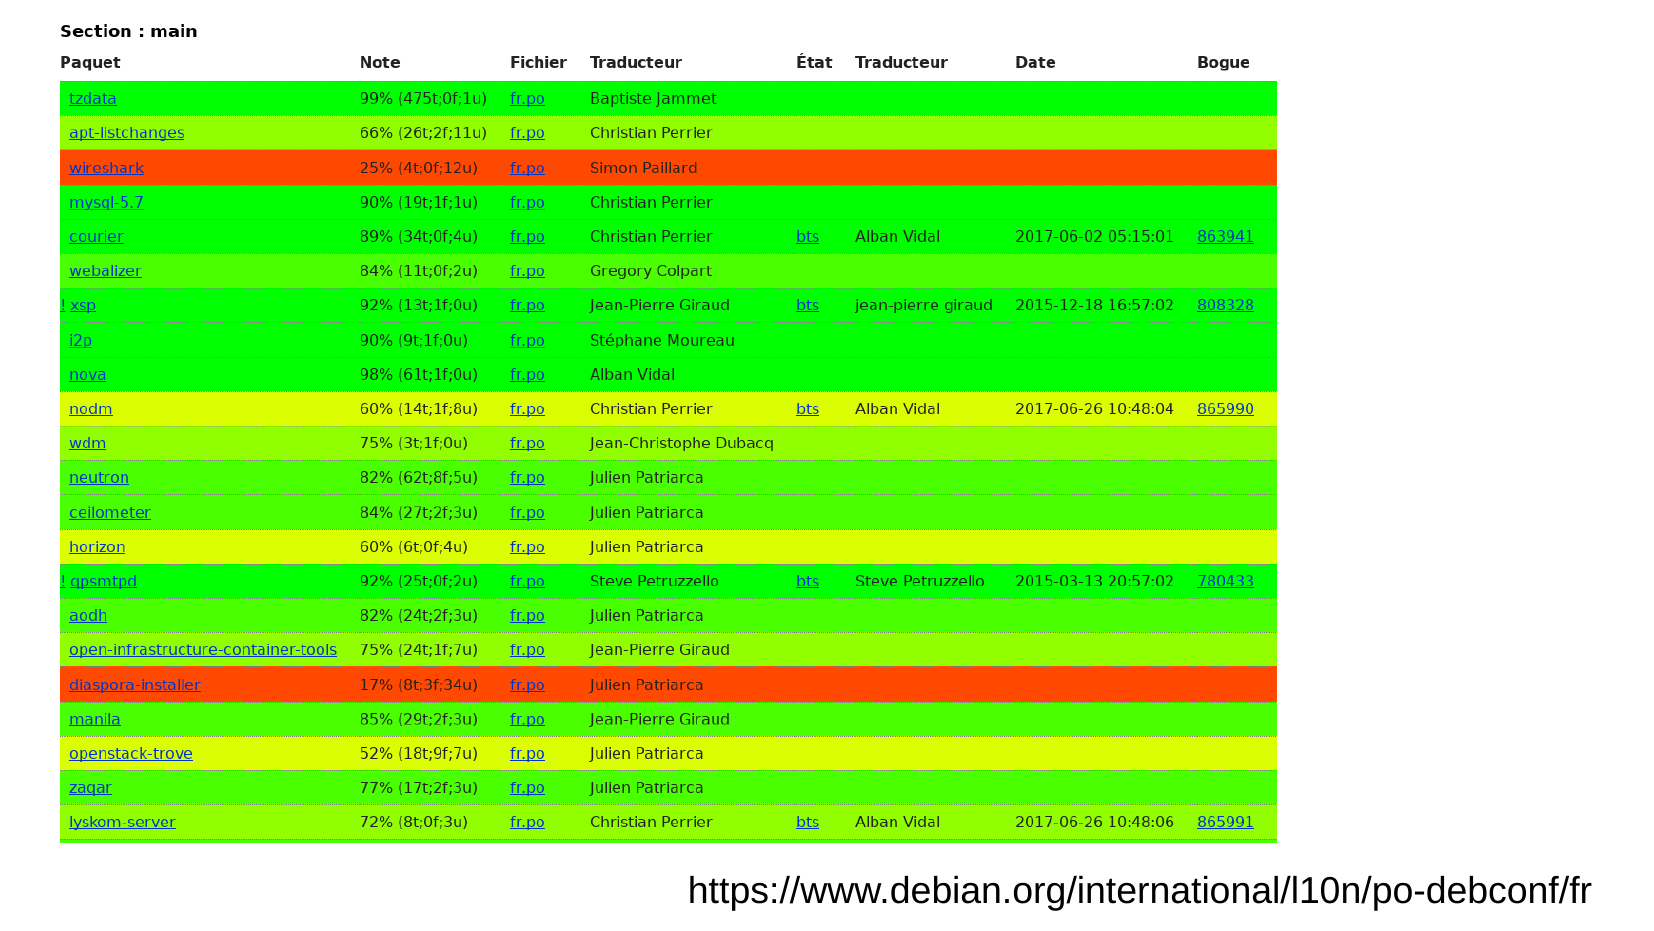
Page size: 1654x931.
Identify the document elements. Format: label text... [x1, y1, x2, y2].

text_box https://www.debian.org/international/l10n/po-debconf/fr [673, 862, 1640, 913]
picture [46, 11, 1288, 844]
